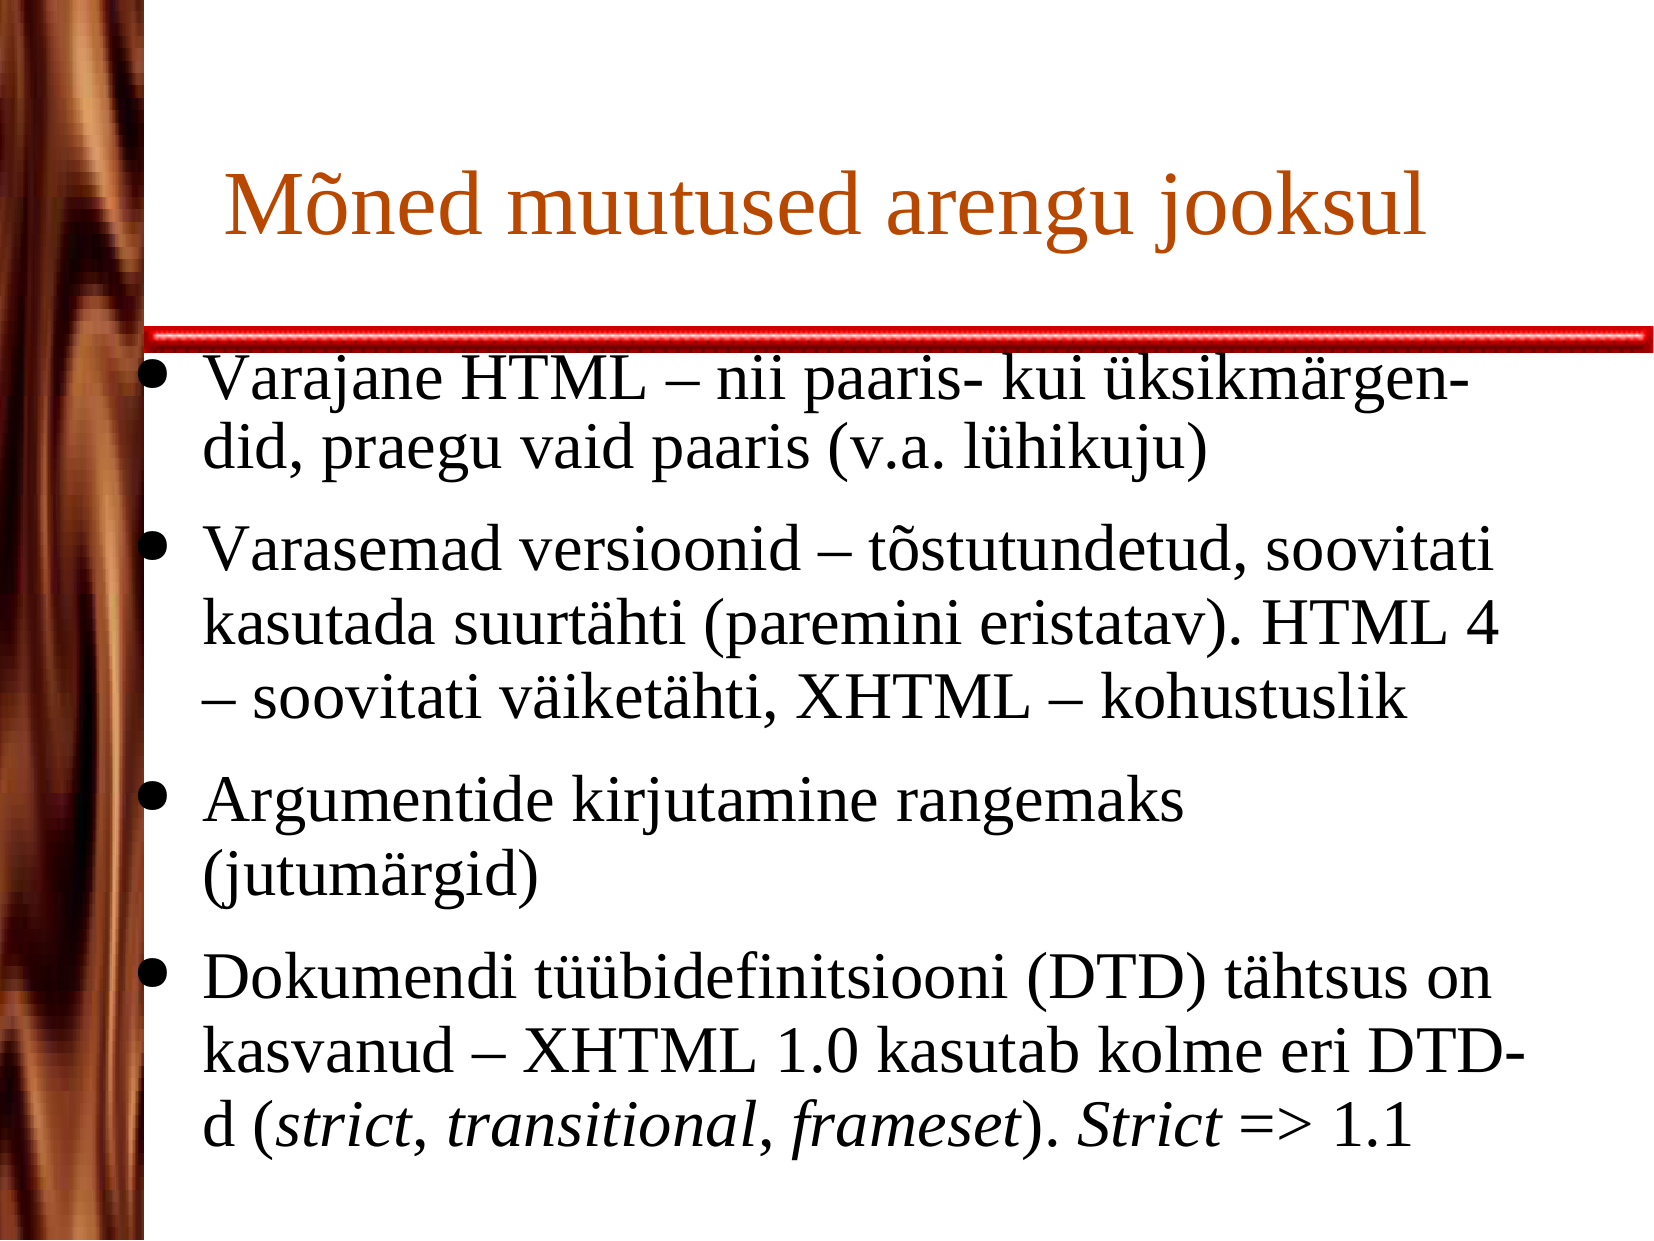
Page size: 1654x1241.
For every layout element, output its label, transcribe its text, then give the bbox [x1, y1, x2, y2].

picture [0, 0, 1654, 1240]
title Mõned muutused arengu jooksul [121, 100, 1533, 312]
list Varajane HTML – nii paaris- kui üksikmärgen-did, praegu vaid paaris (v.a. lühikuju) Varasemad versioonid – tõstutundetud, soovitati kasutada suurtähti (paremini eristatav). HTML 4 – soovitati väiketähti, XHTML – kohustuslik Argumentide kirjutamine rangemaks (jutumärgid) Dokumendi tüübidefinitsiooni (DTD) tähtsus on kasvanud – XHTML 1.0 kasutab kolme eri DTD-d (strict, transitional, frameset). Strict => 1.1 [121, 344, 1533, 1220]
